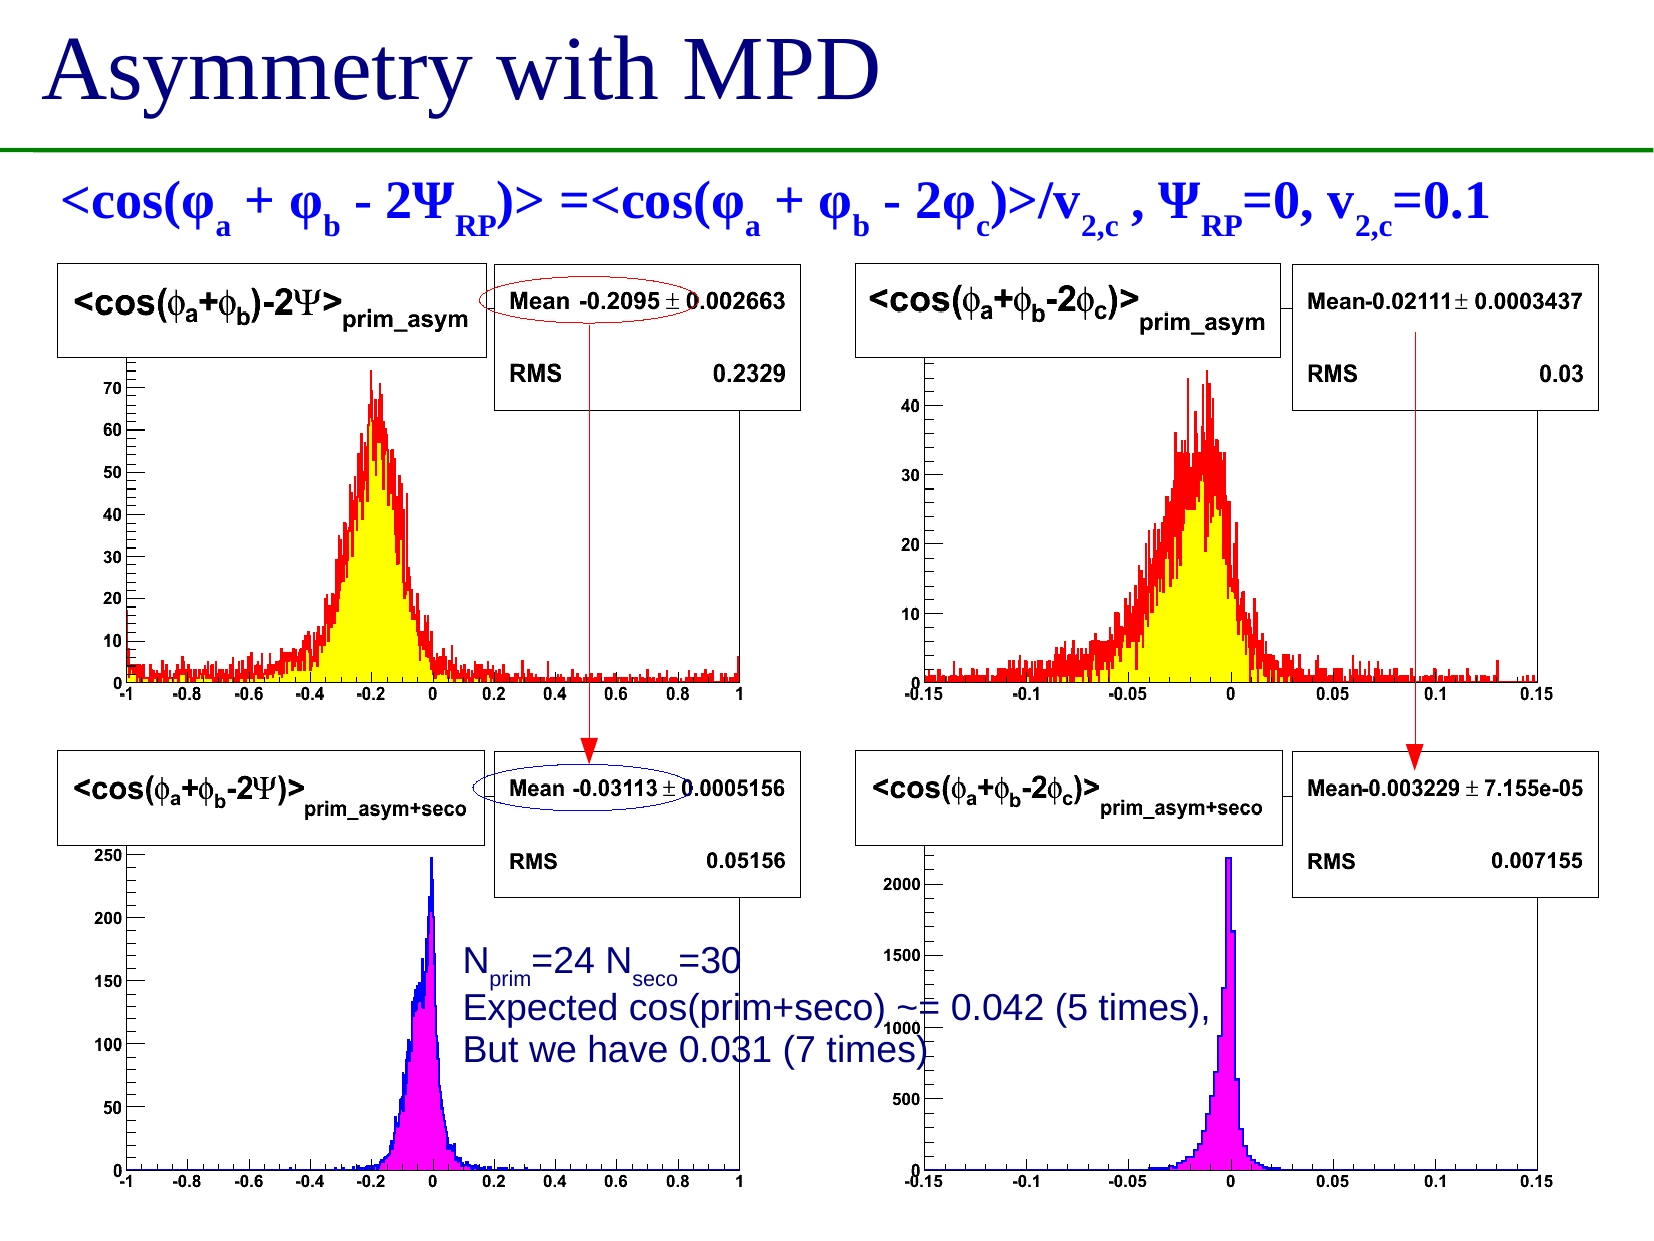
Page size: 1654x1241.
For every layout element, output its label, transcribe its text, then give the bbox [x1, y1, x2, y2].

title Asymmetry with MPD [0, 4, 947, 133]
picture [35, 253, 1630, 1228]
text_box Nprim=24 Nseco=30 Expected cos(prim+seco) ~= 0.042 (5 times), But we have 0.031 (7 times) [447, 929, 1231, 1078]
text_box <cos(φa + φb - 2ΨRP)> =<cos(φa + φb - 2φc)>/v2,c , ΨRP=0, v2,c=0.1 [45, 157, 1550, 245]
